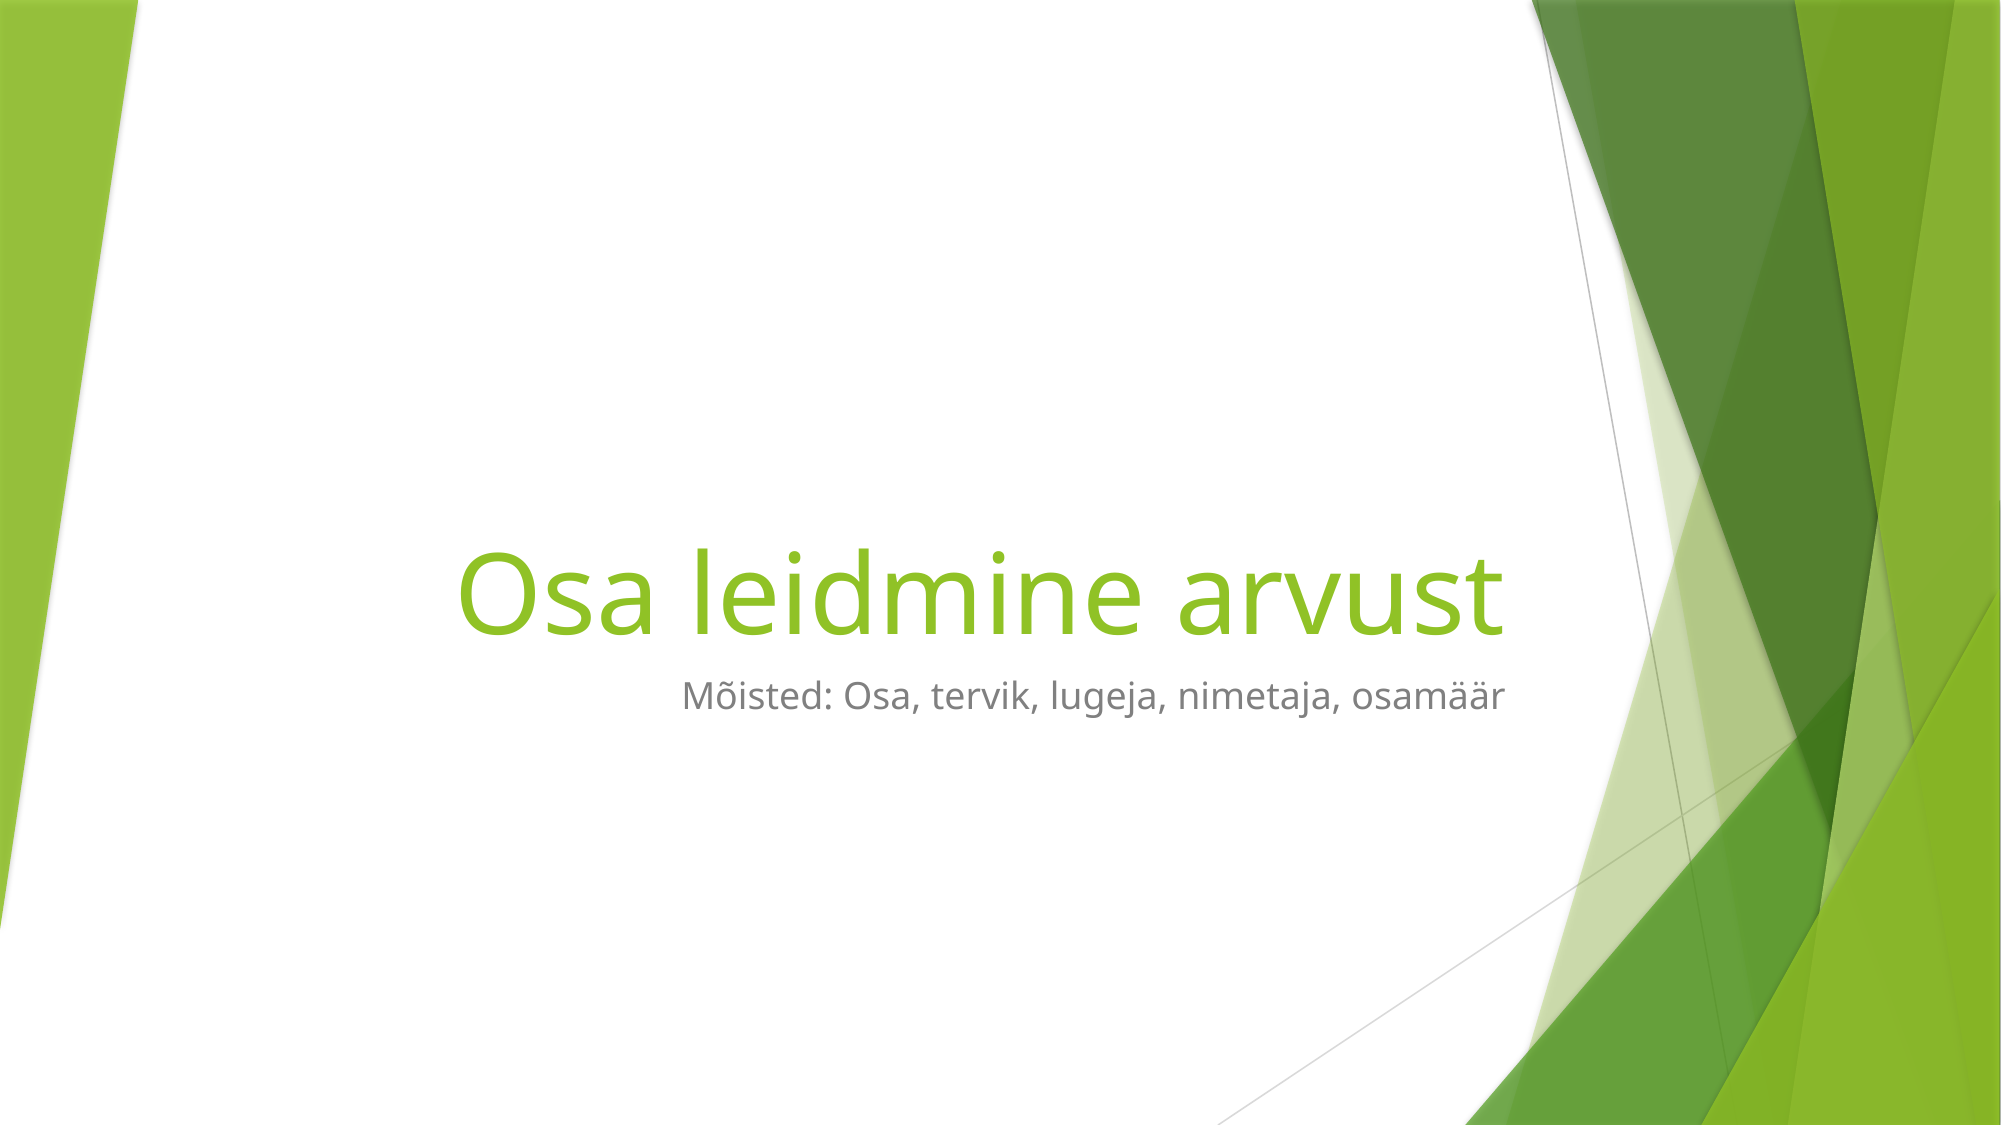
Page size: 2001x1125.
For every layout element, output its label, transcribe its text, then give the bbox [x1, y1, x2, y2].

subtitle Mõisted: Osa, tervik, lugeja, nimetaja, osamäär [247, 664, 1522, 845]
title Osa leidmine arvust [247, 394, 1522, 664]
